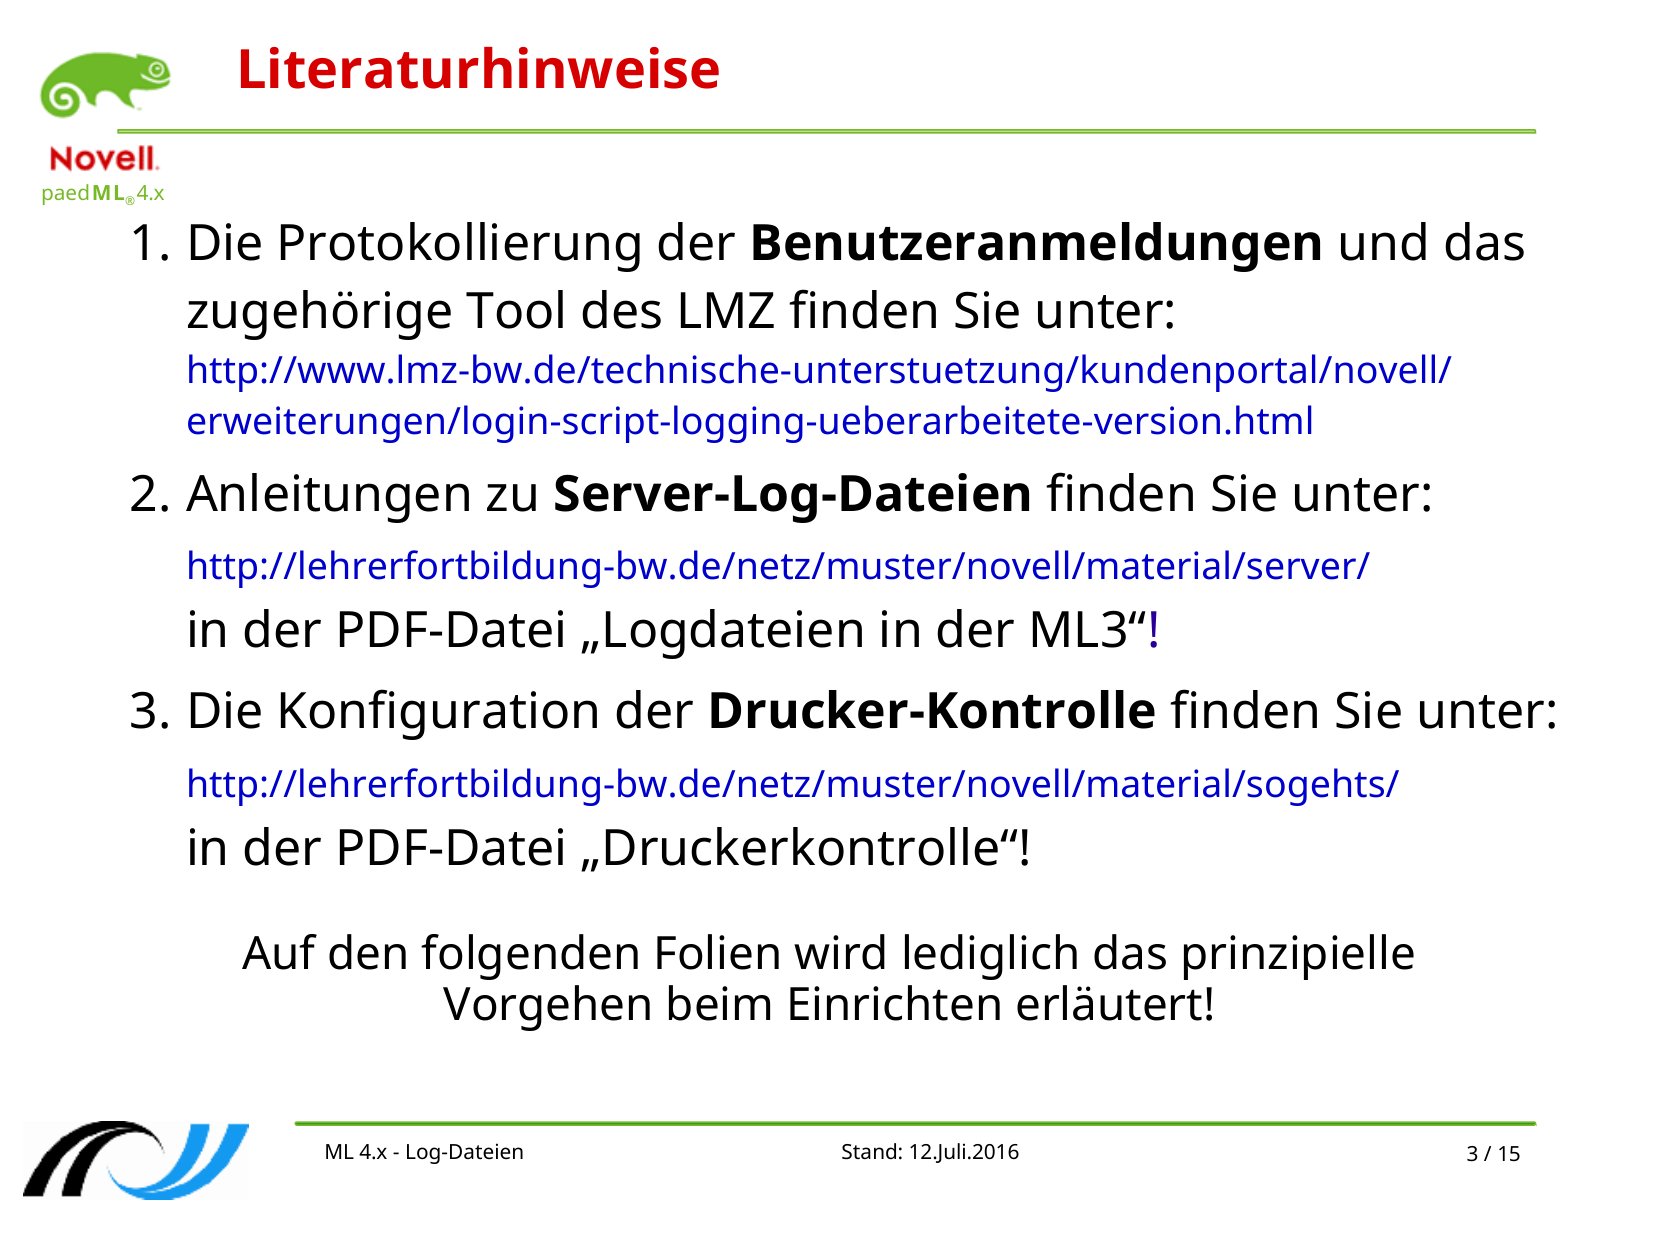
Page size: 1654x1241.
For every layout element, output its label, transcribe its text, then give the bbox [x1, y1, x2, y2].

list Die Protokollierung der Benutzeranmeldungen und das zugehörige Tool des LMZ finden Sie unter: http://www.lmz-bw.de/technische-unterstuetzung/kundenportal/novell/erweiterungen/login-script-logging-ueberarbeitete-version.html Anleitungen zu Server-Log-Dateien finden Sie unter: http://lehrerfortbildung-bw.de/netz/muster/novell/material/server/ in der PDF-Datei „Logdateien in der ML3“! Die Konfiguration der Drucker-Kontrolle finden Sie unter: http://lehrerfortbildung-bw.de/netz/muster/novell/material/sogehts/ in der PDF-Datei „Druckerkontrolle“! [129, 206, 1565, 959]
title Literaturhinweise [236, 17, 1536, 119]
picture [26, 35, 184, 193]
text_box Auf den folgenden Folien wird lediglich das prinzipielle Vorgehen beim Einrichten erläutert! [165, 921, 1495, 1047]
picture [23, 1121, 249, 1200]
